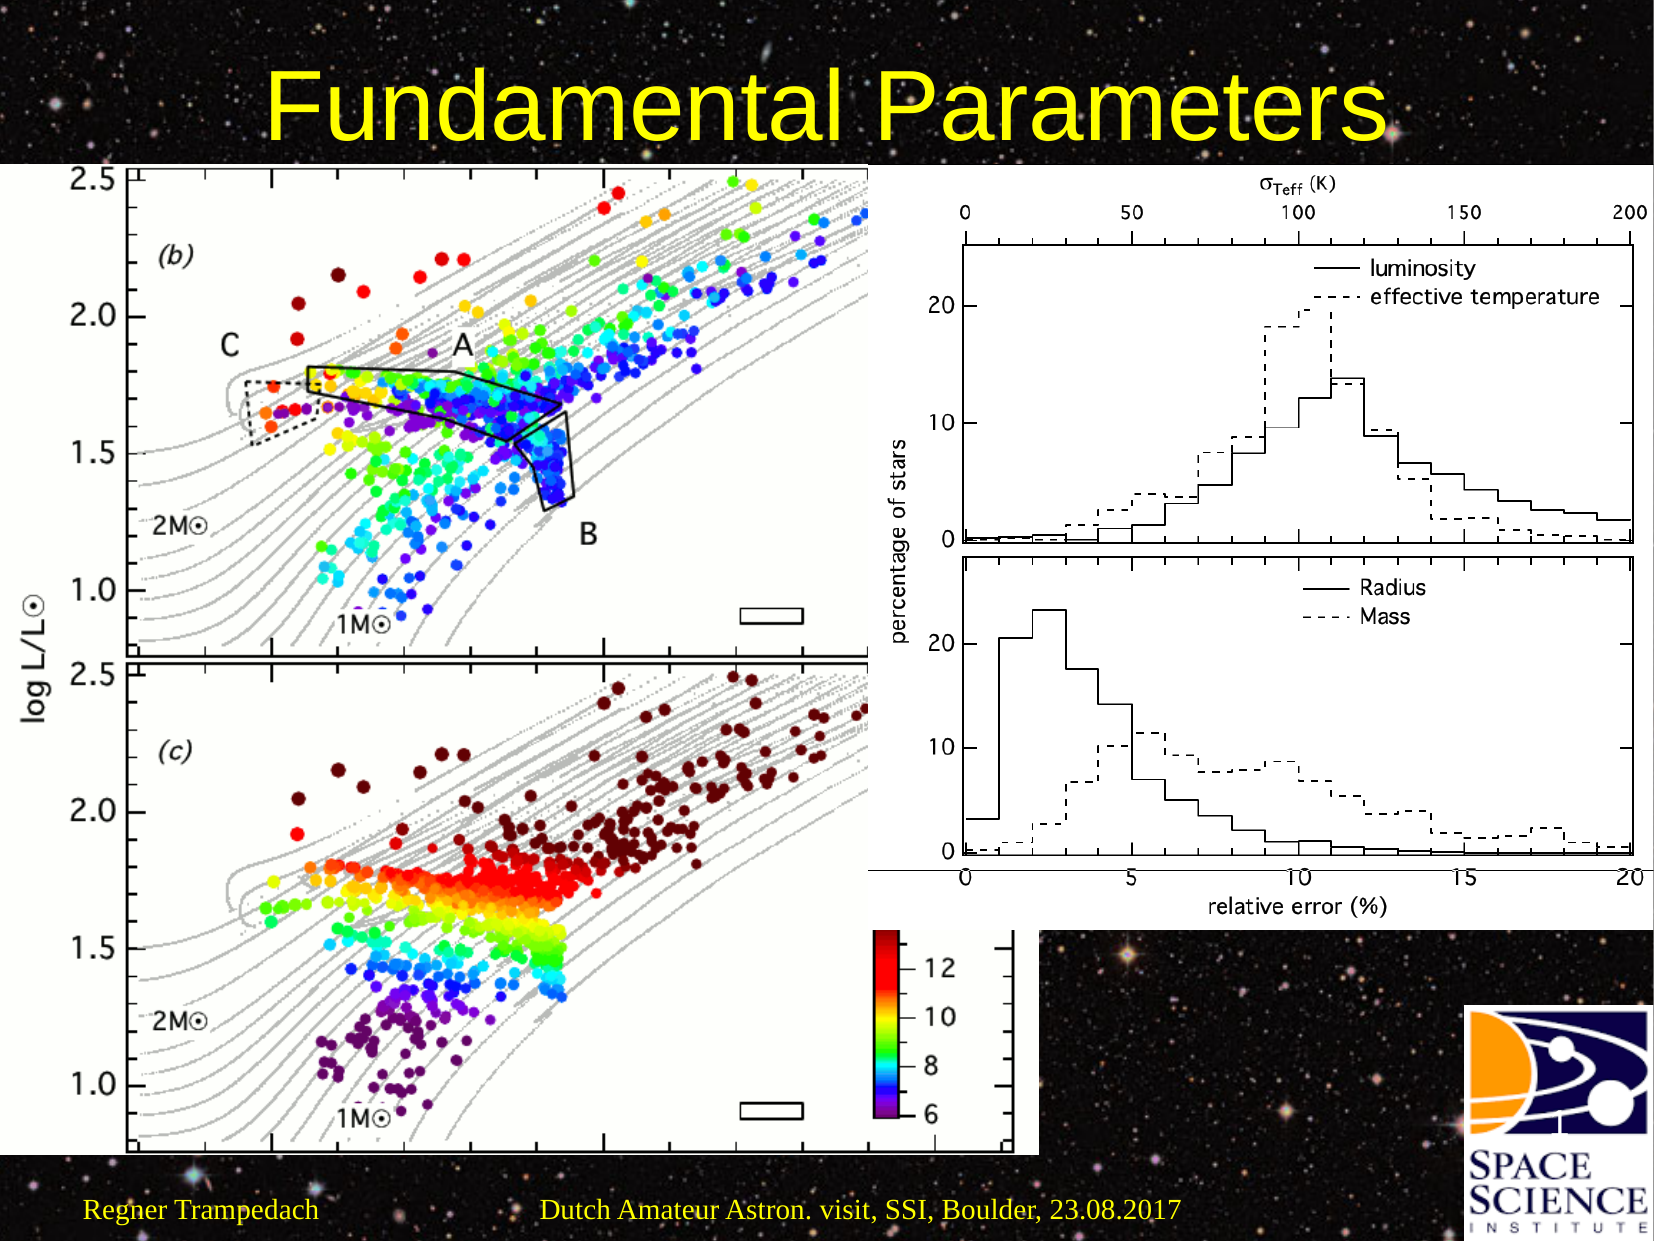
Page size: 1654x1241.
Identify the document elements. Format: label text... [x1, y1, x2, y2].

title Fundamental Parameters [82, 2, 1571, 164]
picture [0, 0, 1654, 1241]
